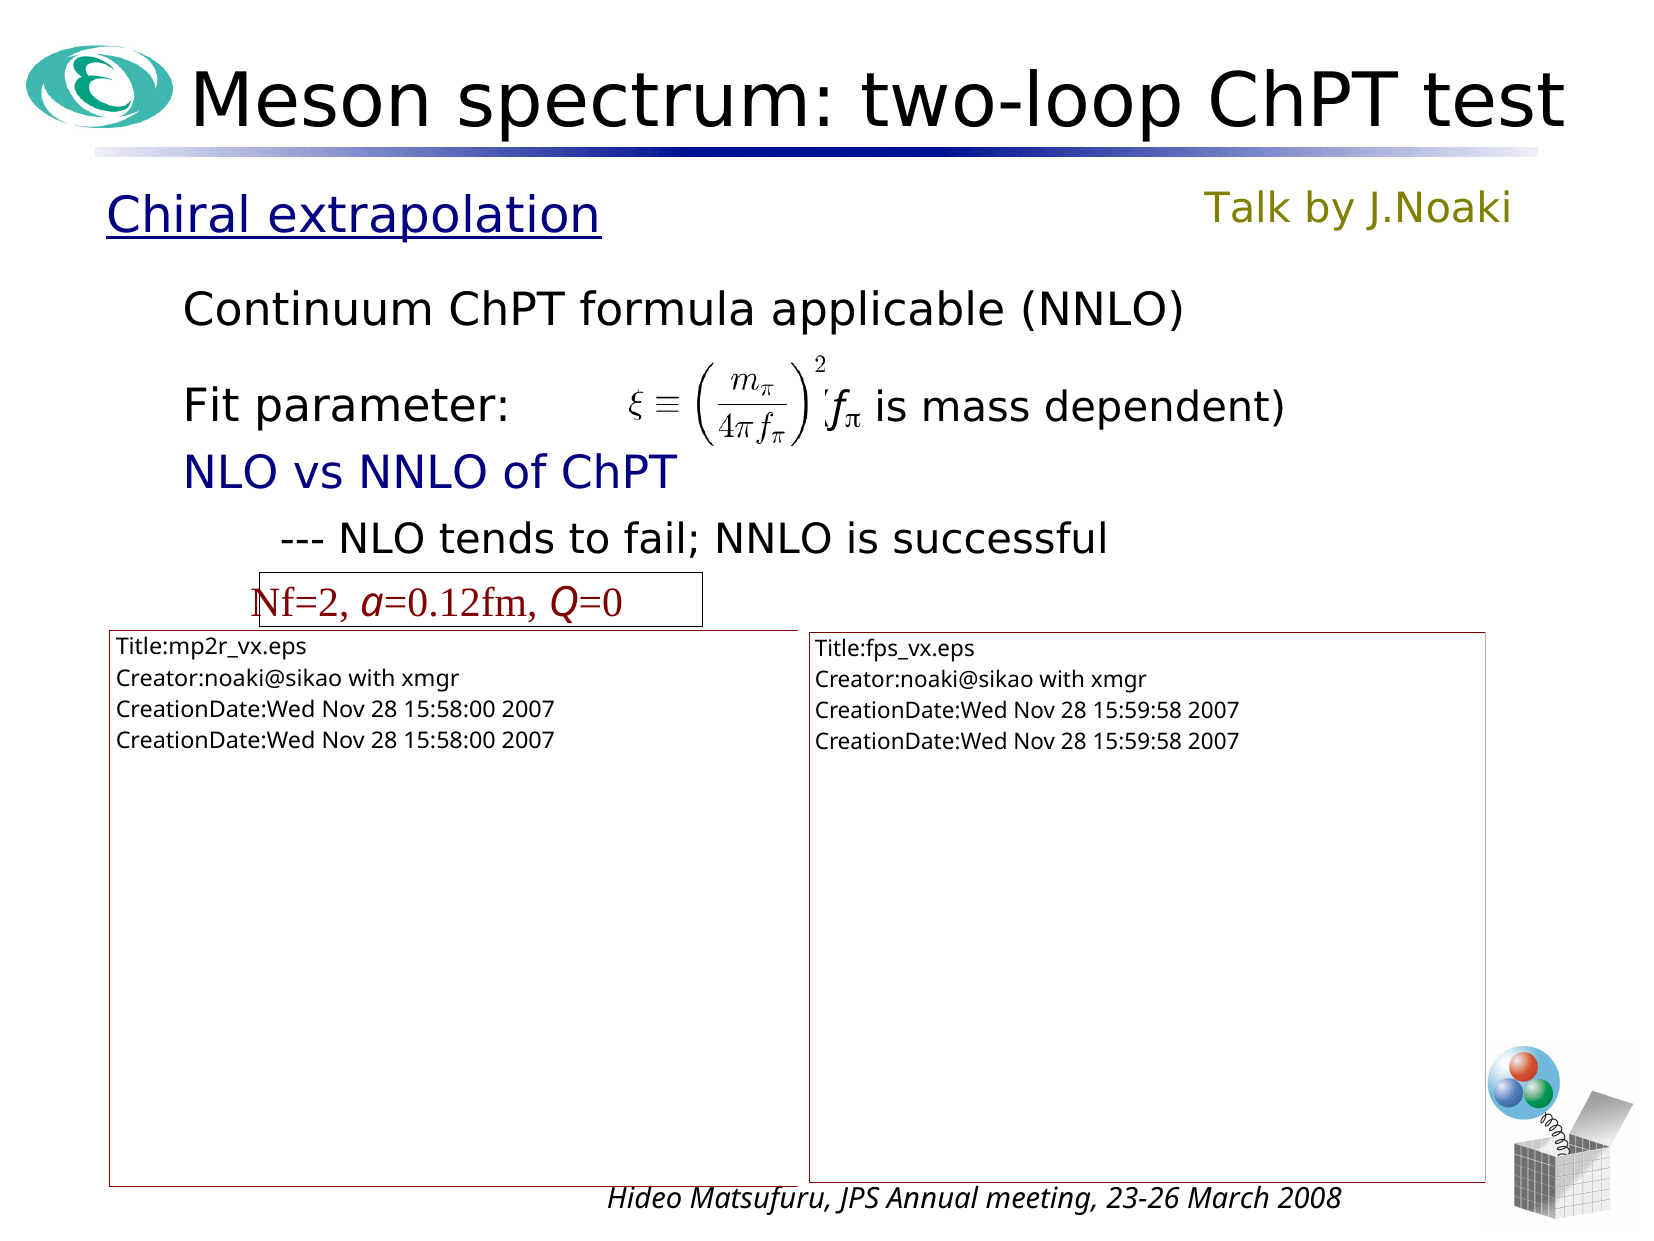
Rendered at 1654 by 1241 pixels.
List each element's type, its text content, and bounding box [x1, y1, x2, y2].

list Chiral extrapolation Continuum ChPT formula applicable (NNLO) Fit parameter: (fp is mass dependent) NLO vs NNLO of ChPT --- NLO tends to fail; NNLO is successful [88, 186, 1541, 695]
picture [95, 147, 1538, 157]
text_box Nf=2, a=0.12fm, Q=0 [259, 572, 703, 627]
title Meson spectrum: two-loop ChPT test [135, 47, 1622, 154]
picture [628, 355, 825, 446]
picture [108, 628, 798, 1187]
picture [20, 37, 179, 136]
text_box Talk by J.Noaki [1109, 183, 1549, 233]
picture [807, 695, 1639, 1226]
